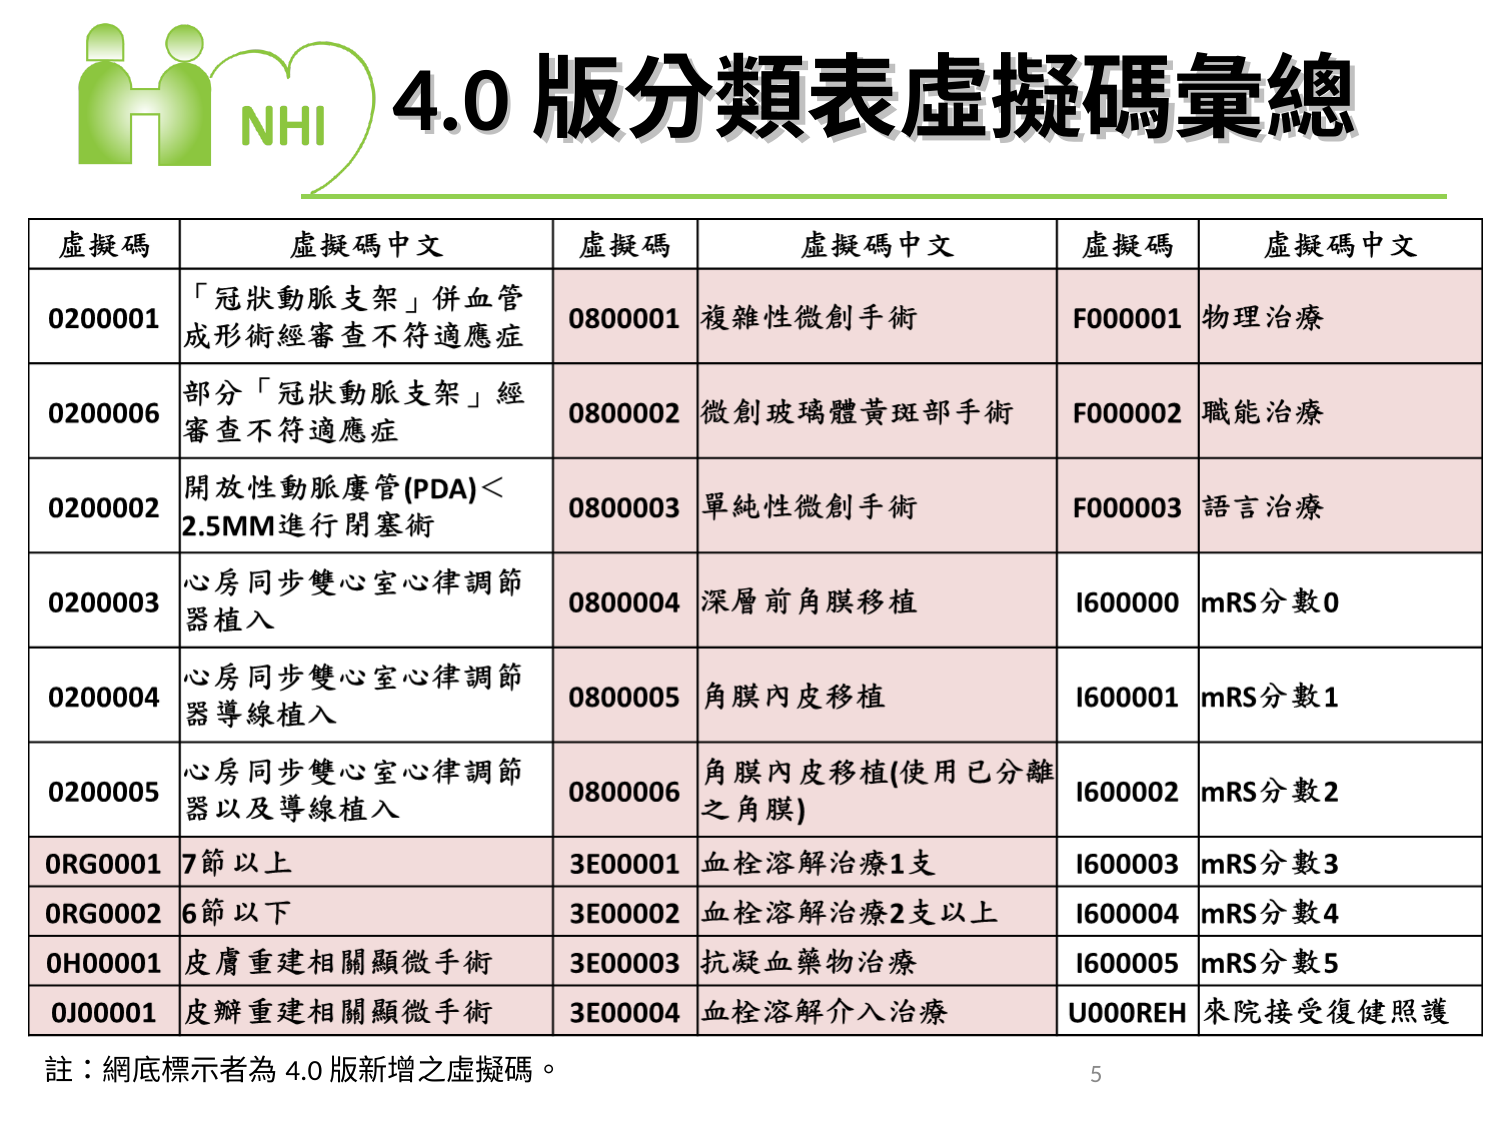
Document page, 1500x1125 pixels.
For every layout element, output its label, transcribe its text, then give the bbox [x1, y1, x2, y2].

text_box 註：網底標示者為4.0版新增之虛擬碼。 [29, 1043, 1306, 1095]
title 4.0版分類表虛擬碼彙總 [371, 0, 1378, 188]
text_box 5 [1074, 1049, 1426, 1103]
picture [28, 217, 1483, 1049]
